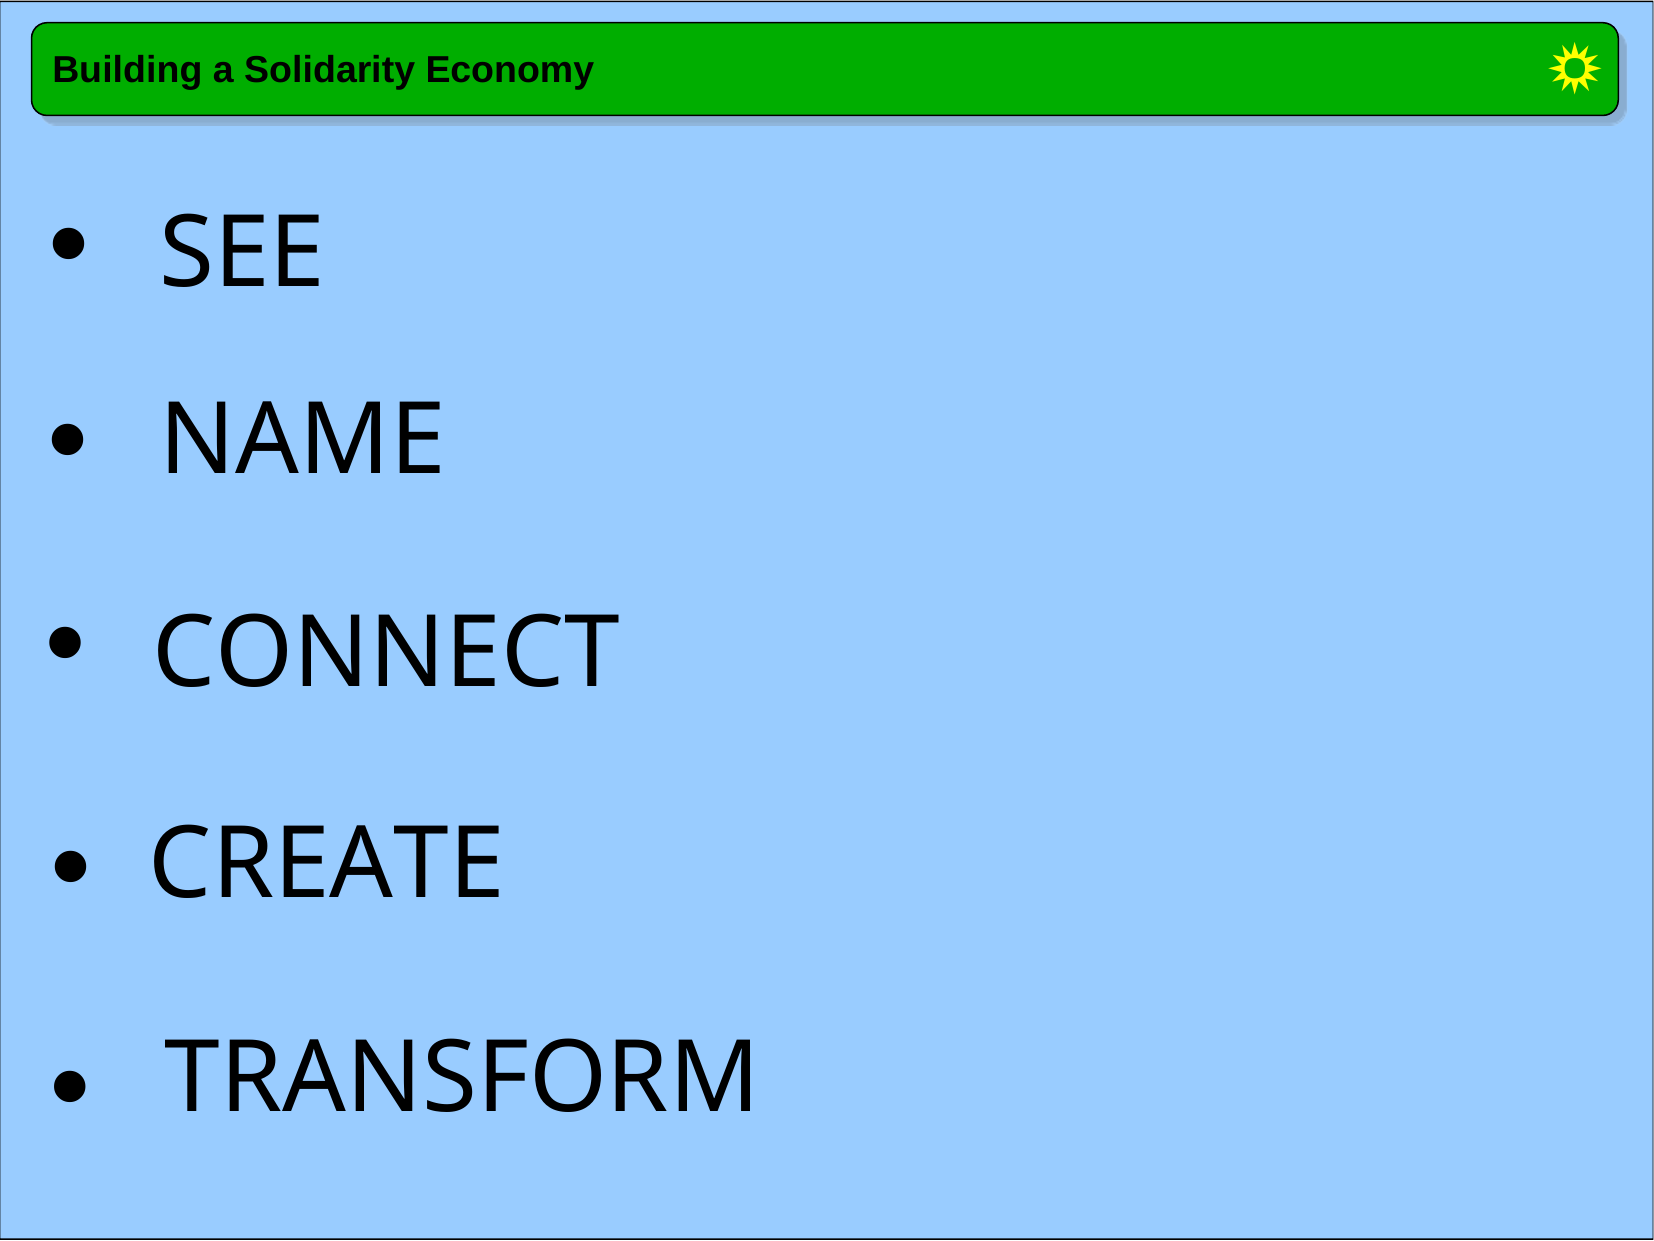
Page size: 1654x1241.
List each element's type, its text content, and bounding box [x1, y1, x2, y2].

text_box CONNECT [137, 588, 1501, 698]
text_box  [29, 605, 103, 659]
text_box NAME [144, 375, 1463, 526]
text_box  [33, 207, 114, 299]
text_box  [1528, 19, 1617, 121]
text_box  [32, 402, 103, 471]
text_box  [35, 829, 106, 907]
text_box TRANSFORM [149, 1012, 1613, 1163]
text_box CREATE [134, 799, 1426, 1007]
text_box Building a Solidarity Economy [37, 37, 1528, 113]
text_box  [34, 1050, 106, 1127]
text_box [0, 1, 1654, 1240]
text_box SEE [144, 187, 341, 317]
